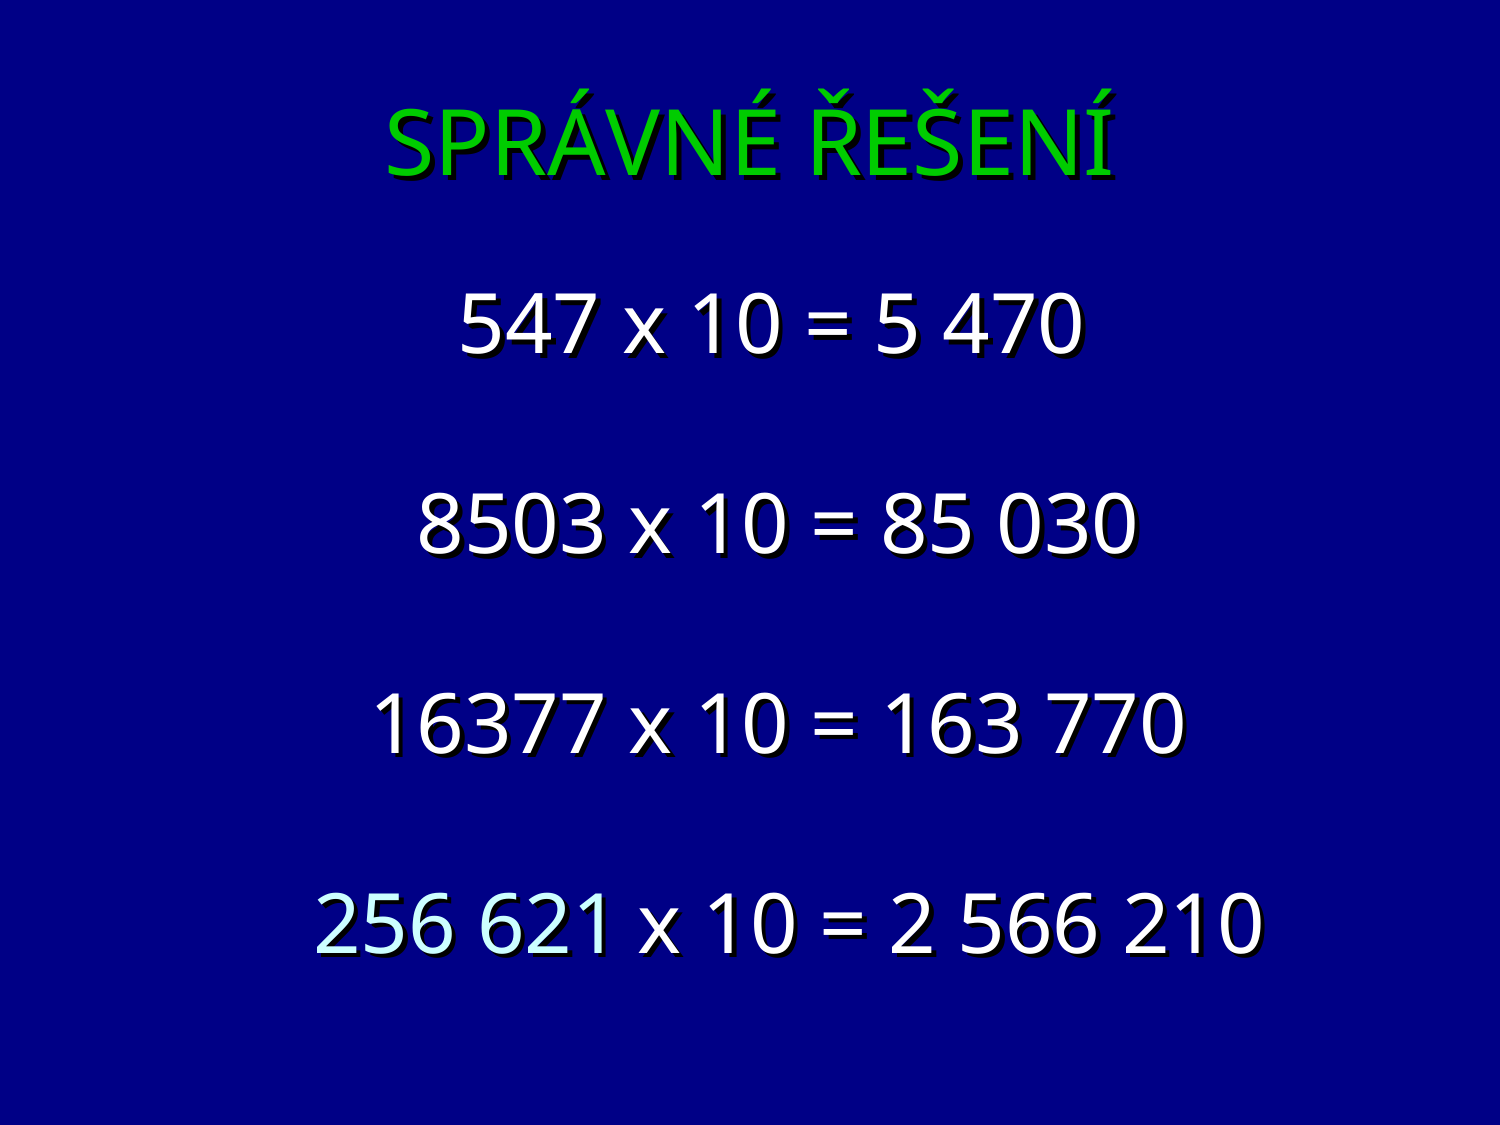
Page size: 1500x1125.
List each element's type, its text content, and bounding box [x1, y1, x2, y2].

title SPRÁVNÉ ŘEŠENÍ [75, 45, 1426, 233]
list 547 x 10 = 5 470 8503 x 10 = 85 030 16377 x 10 = 163 770 256 621 x 10 = 2 566 210 [75, 262, 1426, 1001]
